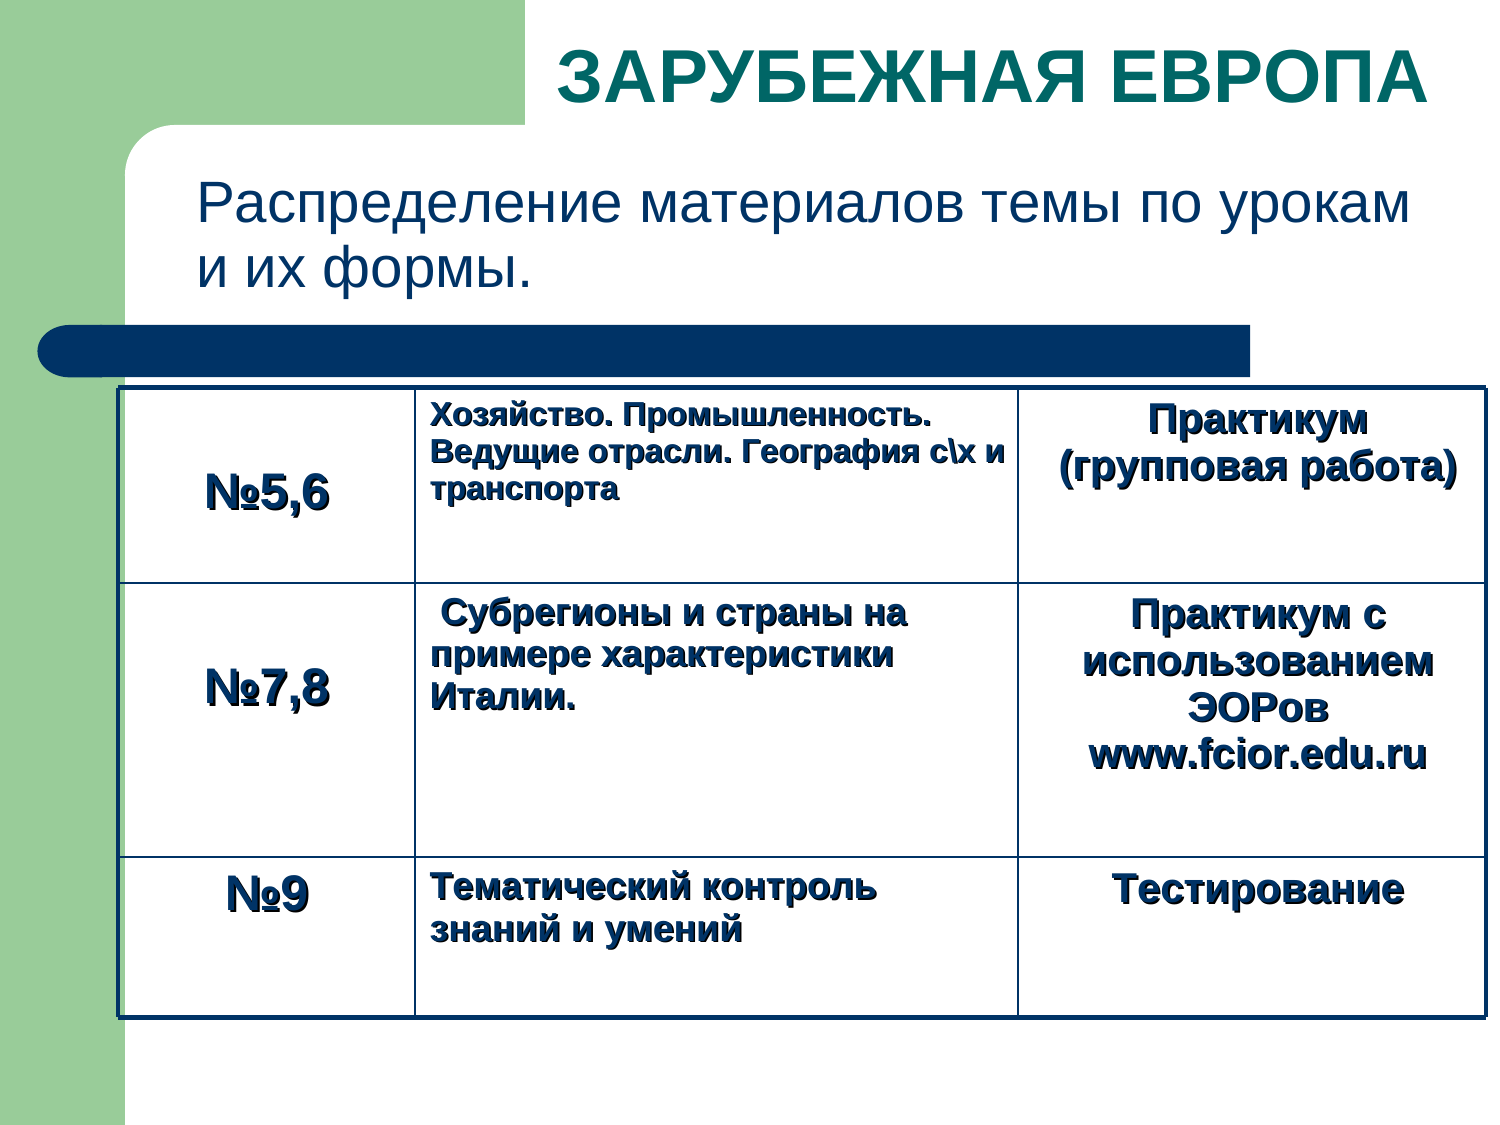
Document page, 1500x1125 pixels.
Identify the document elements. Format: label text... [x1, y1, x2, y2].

text_box Практикум (групповая работа) [1030, 390, 1484, 582]
text_box Тематический контроль знаний и умений [1019, 858, 1030, 1015]
text_box Тематический контроль знаний и умений [416, 858, 1017, 1015]
list Распределение материалов темы по урокам и их формы. [124, 162, 1438, 325]
text_box Хозяйство. Промышленность. Ведущие отрасли. География с\х и транспорта [1019, 390, 1030, 582]
text_box Тестирование [1030, 858, 1484, 1015]
text_box Практикум с использованием ЭОРов www.fcior.edu.ru [1030, 584, 1484, 856]
text_box №7,8 [120, 584, 414, 856]
text_box №9 [120, 858, 414, 1015]
title ЗАРУБЕЖНАЯ ЕВРОПА [487, 0, 1500, 125]
text_box Субрегионы и страны на примере характеристики Италии. [416, 584, 1017, 856]
text_box Хозяйство. Промышленность. Ведущие отрасли. География с\х и транспорта [416, 390, 1017, 582]
text_box Субрегионы и страны на примере характеристики Италии. [1019, 584, 1030, 856]
text_box №5,6 [120, 390, 414, 582]
